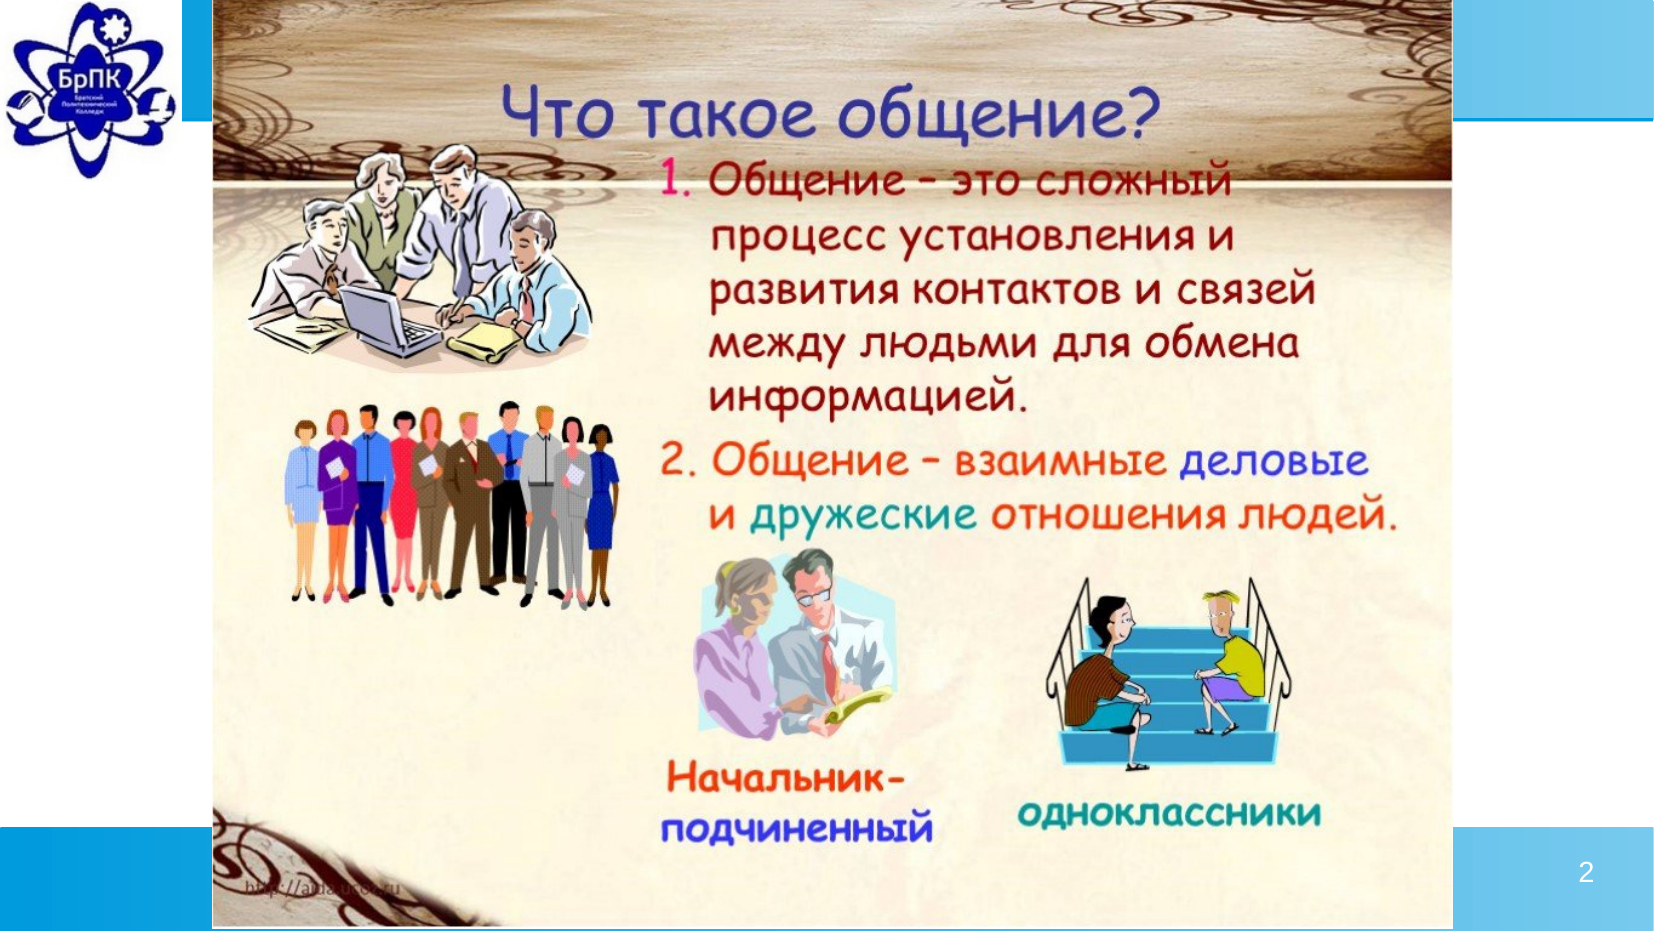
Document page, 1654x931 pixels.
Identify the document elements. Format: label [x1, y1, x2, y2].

picture [0, 0, 182, 182]
picture [212, 0, 1453, 929]
